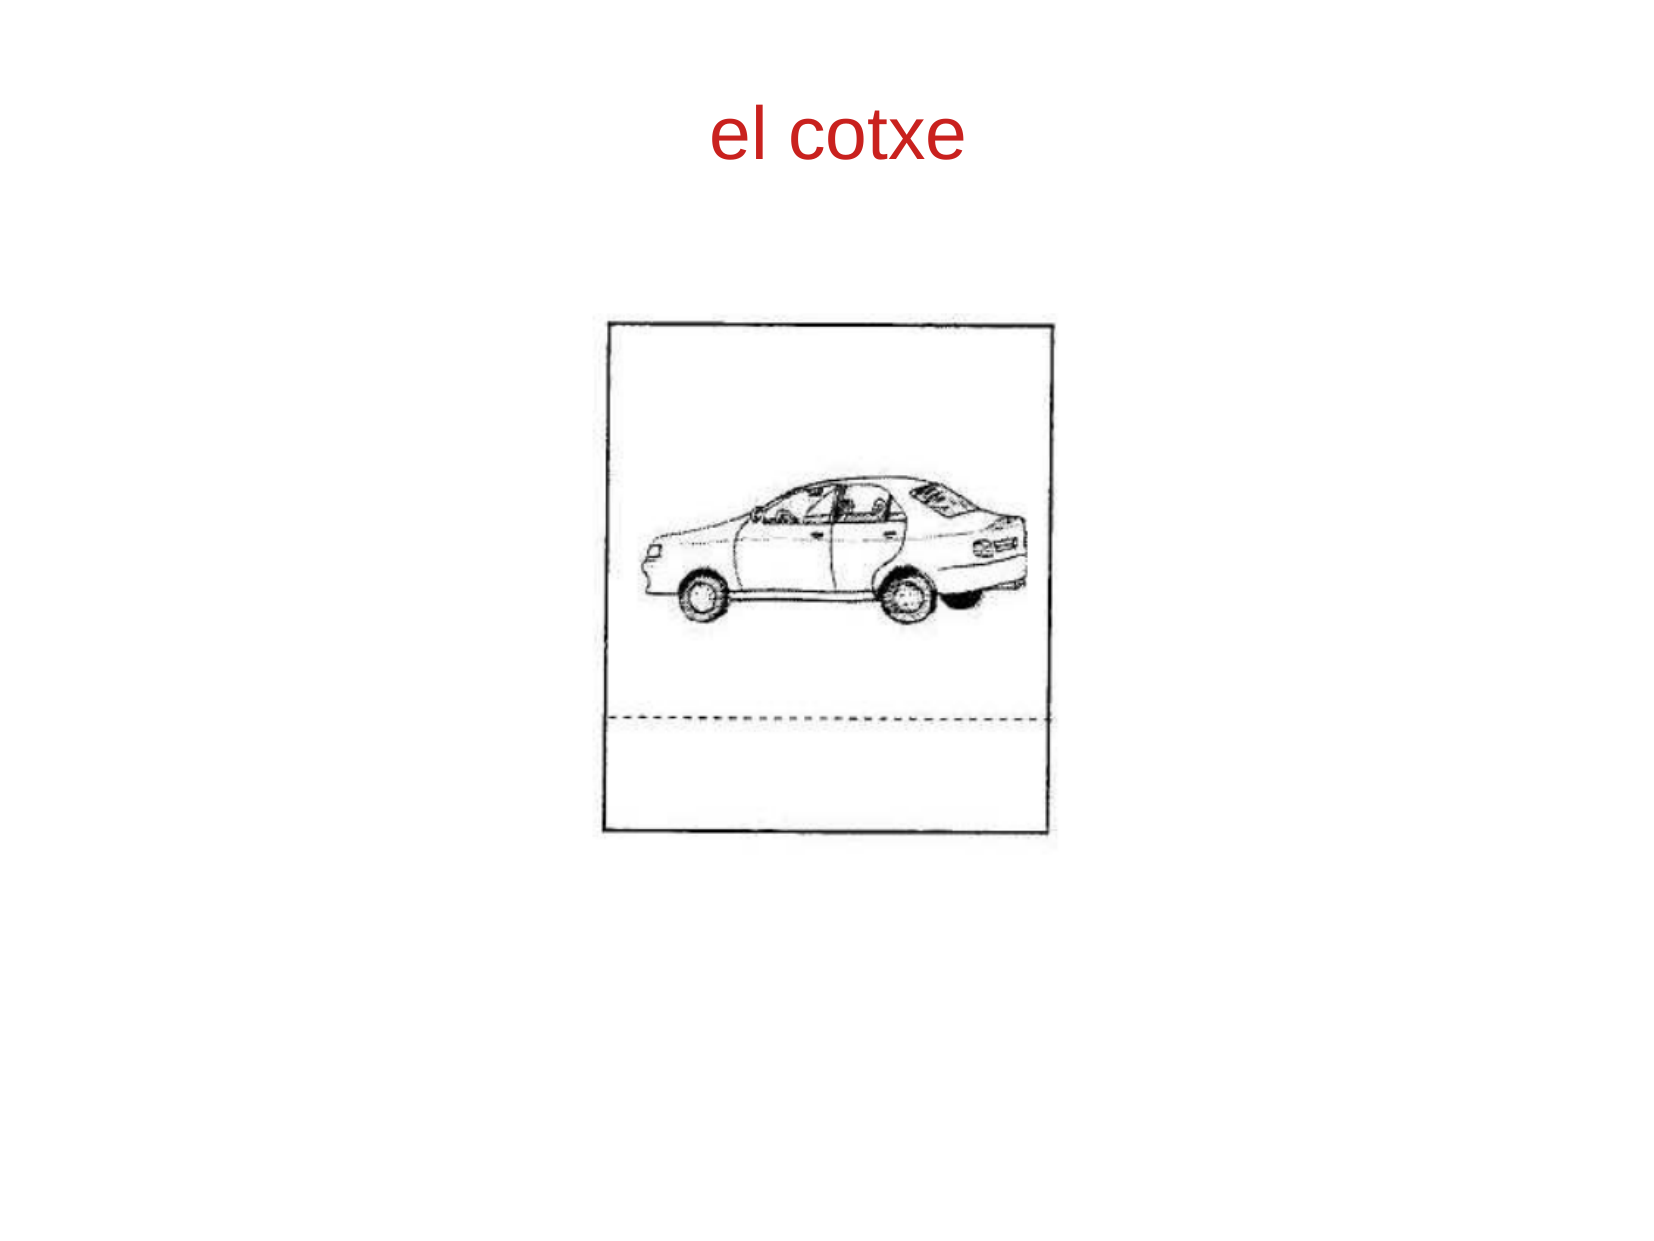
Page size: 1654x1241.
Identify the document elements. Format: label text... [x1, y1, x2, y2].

picture [581, 291, 1094, 873]
text_box el cotxe [389, 58, 1288, 201]
